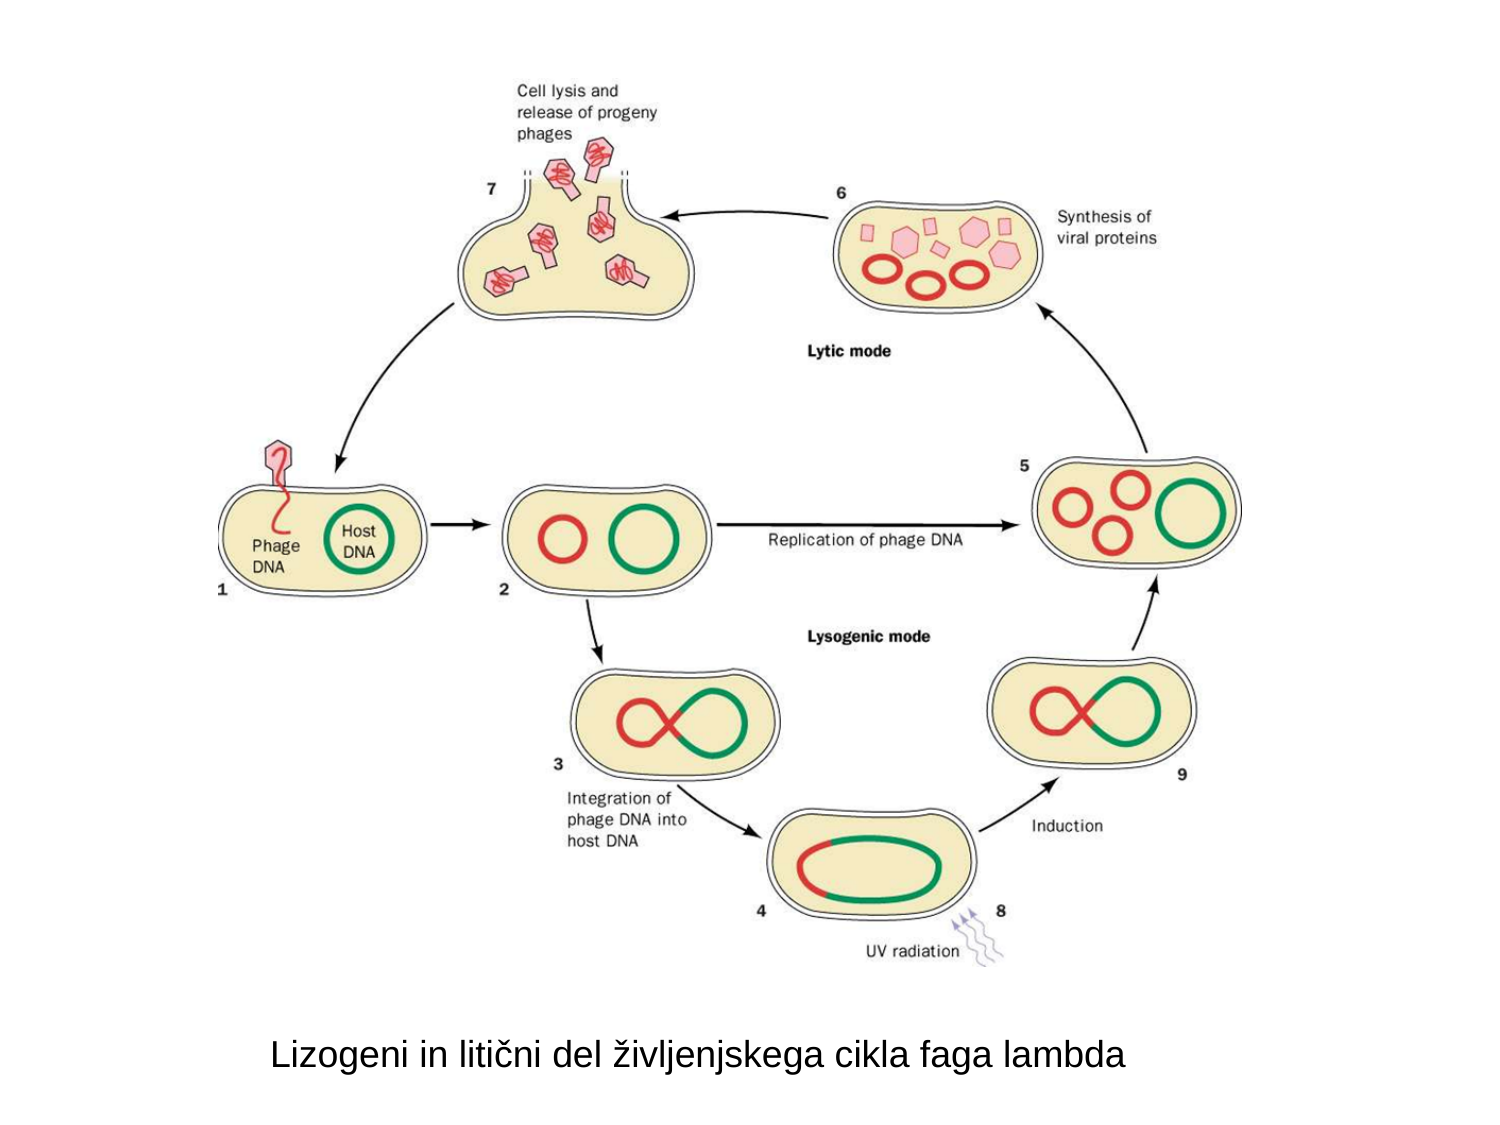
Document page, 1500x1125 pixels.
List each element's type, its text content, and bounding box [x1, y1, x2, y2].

text_box Lizogeni in litični del življenjskega cikla faga lambda [255, 1023, 1142, 1083]
picture [218, 78, 1242, 967]
